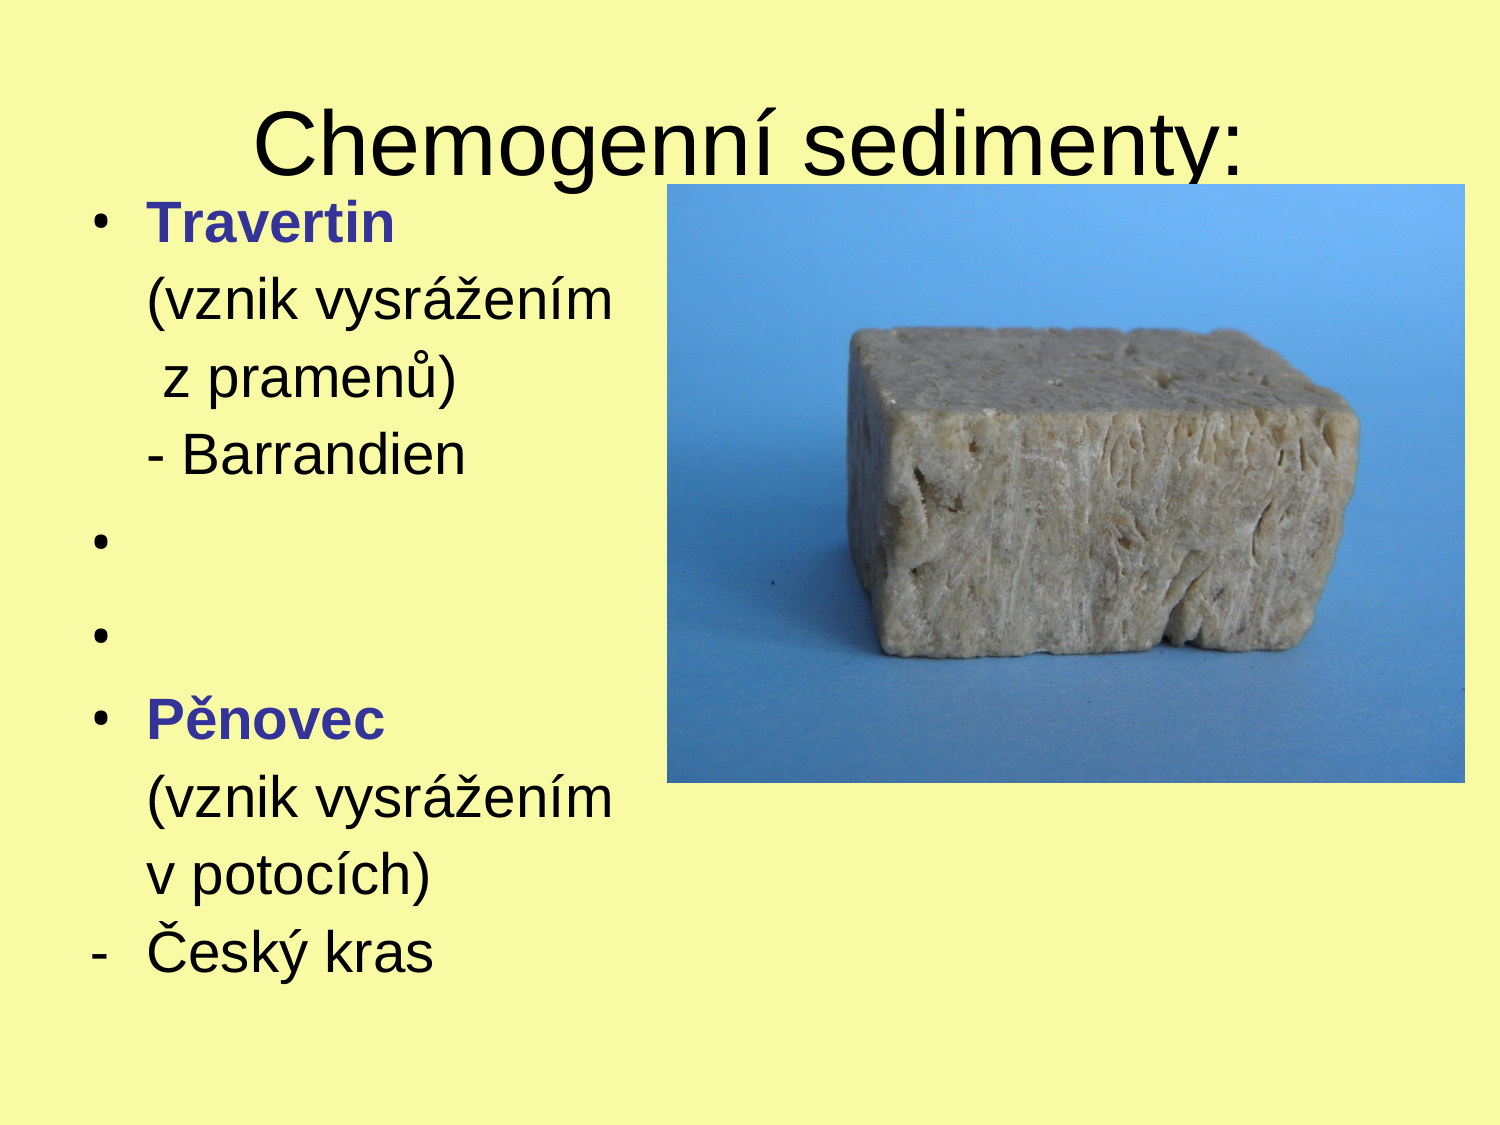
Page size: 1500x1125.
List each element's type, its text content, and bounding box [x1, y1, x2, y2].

title Chemogenní sedimenty: [75, 45, 1426, 184]
picture [667, 184, 1465, 783]
list Travertin (vznik vysrážením z pramenů) - Barrandien Pěnovec (vznik vysrážením v potocích) Český kras [75, 184, 738, 1005]
